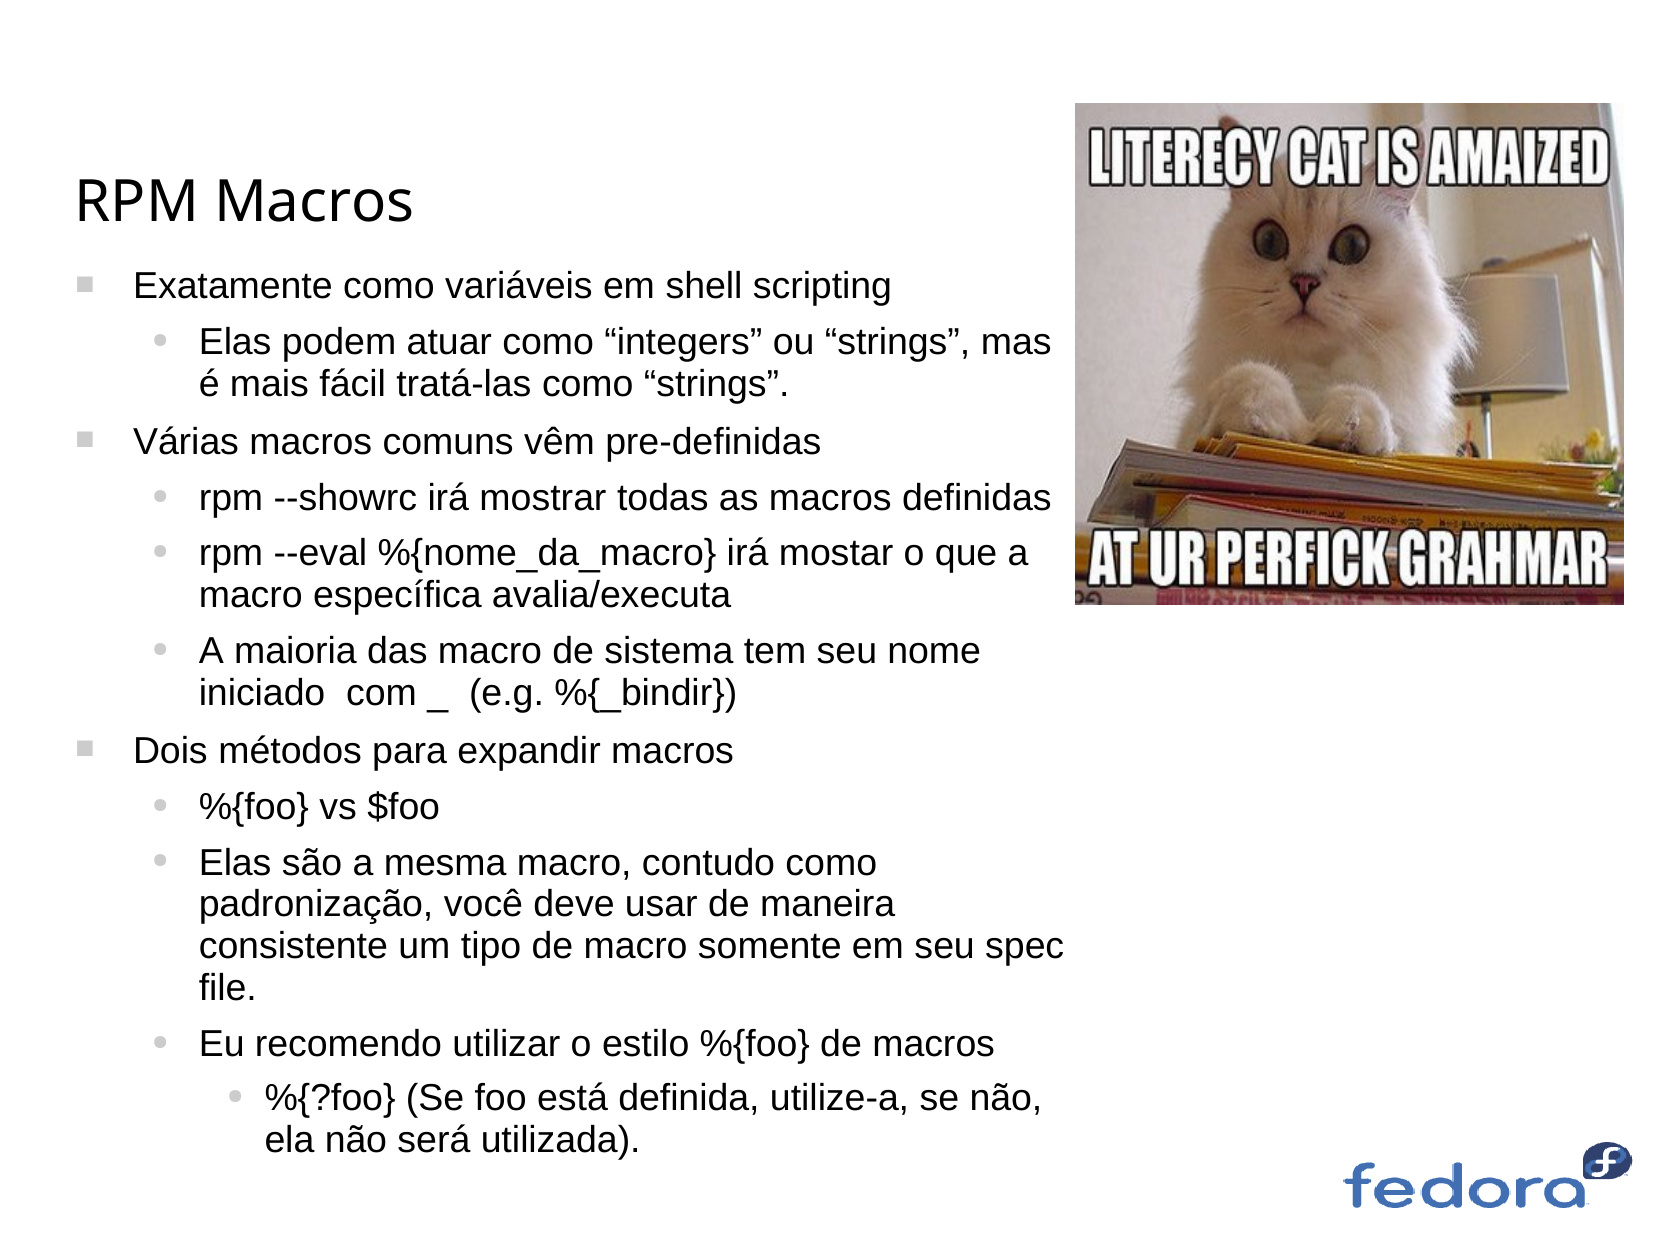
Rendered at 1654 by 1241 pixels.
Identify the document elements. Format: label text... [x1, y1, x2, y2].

picture [1075, 103, 1624, 605]
picture [1332, 1124, 1651, 1227]
title RPM Macros [74, 140, 1075, 259]
list Exatamente como variáveis em shell scripting Elas podem atuar como “integers” ou “strings”, mas é mais fácil tratá-las como “strings”. Várias macros comuns vêm pre-definidas rpm --showrc irá mostrar todas as macros definidas rpm --eval %{nome_da_macro} irá mostar o que a macro específica avalia/executa A maioria das macro de sistema tem seu nome iniciado com _ (e.g. %{_bindir}) Dois métodos para expandir macros %{foo} vs $foo Elas são a mesma macro, contudo como padronização, você deve usar de maneira consistente um tipo de macro somente em seu spec file. Eu recomendo utilizar o estilo %{foo} de macros %{?foo} (Se foo está definida, utilize-a, se não, ela não será utilizada). [77, 264, 1083, 1174]
